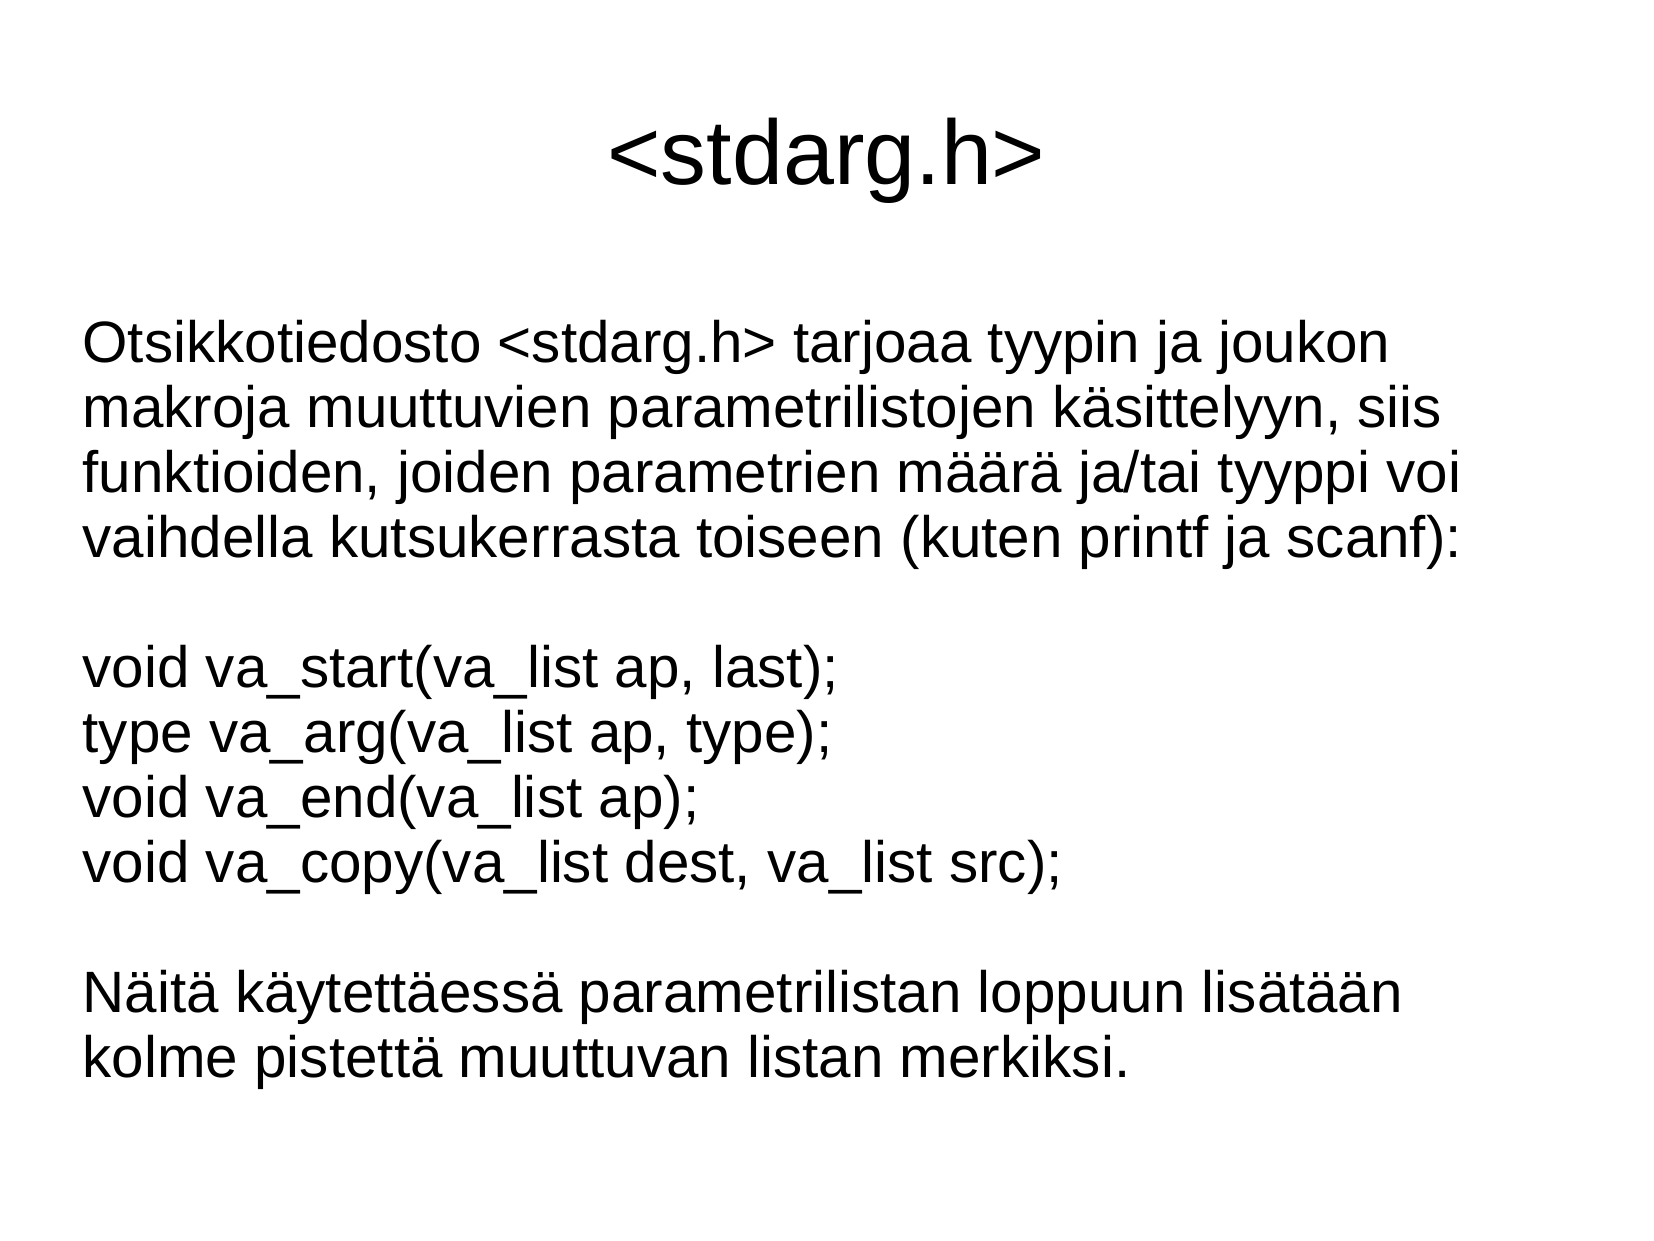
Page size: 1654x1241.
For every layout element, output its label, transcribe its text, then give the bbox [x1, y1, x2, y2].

subtitle Otsikkotiedosto <stdarg.h> tarjoaa tyypin ja joukon makroja muuttuvien parametrilistojen käsittelyyn, siis funktioiden, joiden parametrien määrä ja/tai tyyppi voi vaihdella kutsukerrasta toiseen (kuten printf ja scanf): void va_start(va_list ap, last); type va_arg(va_list ap, type); void va_end(va_list ap); void va_copy(va_list dest, va_list src); Näitä käytettäessä parametrilistan loppuun lisätään kolme pistettä muuttuvan listan merkiksi. [82, 297, 1571, 1102]
title <stdarg.h> [82, 56, 1571, 250]
